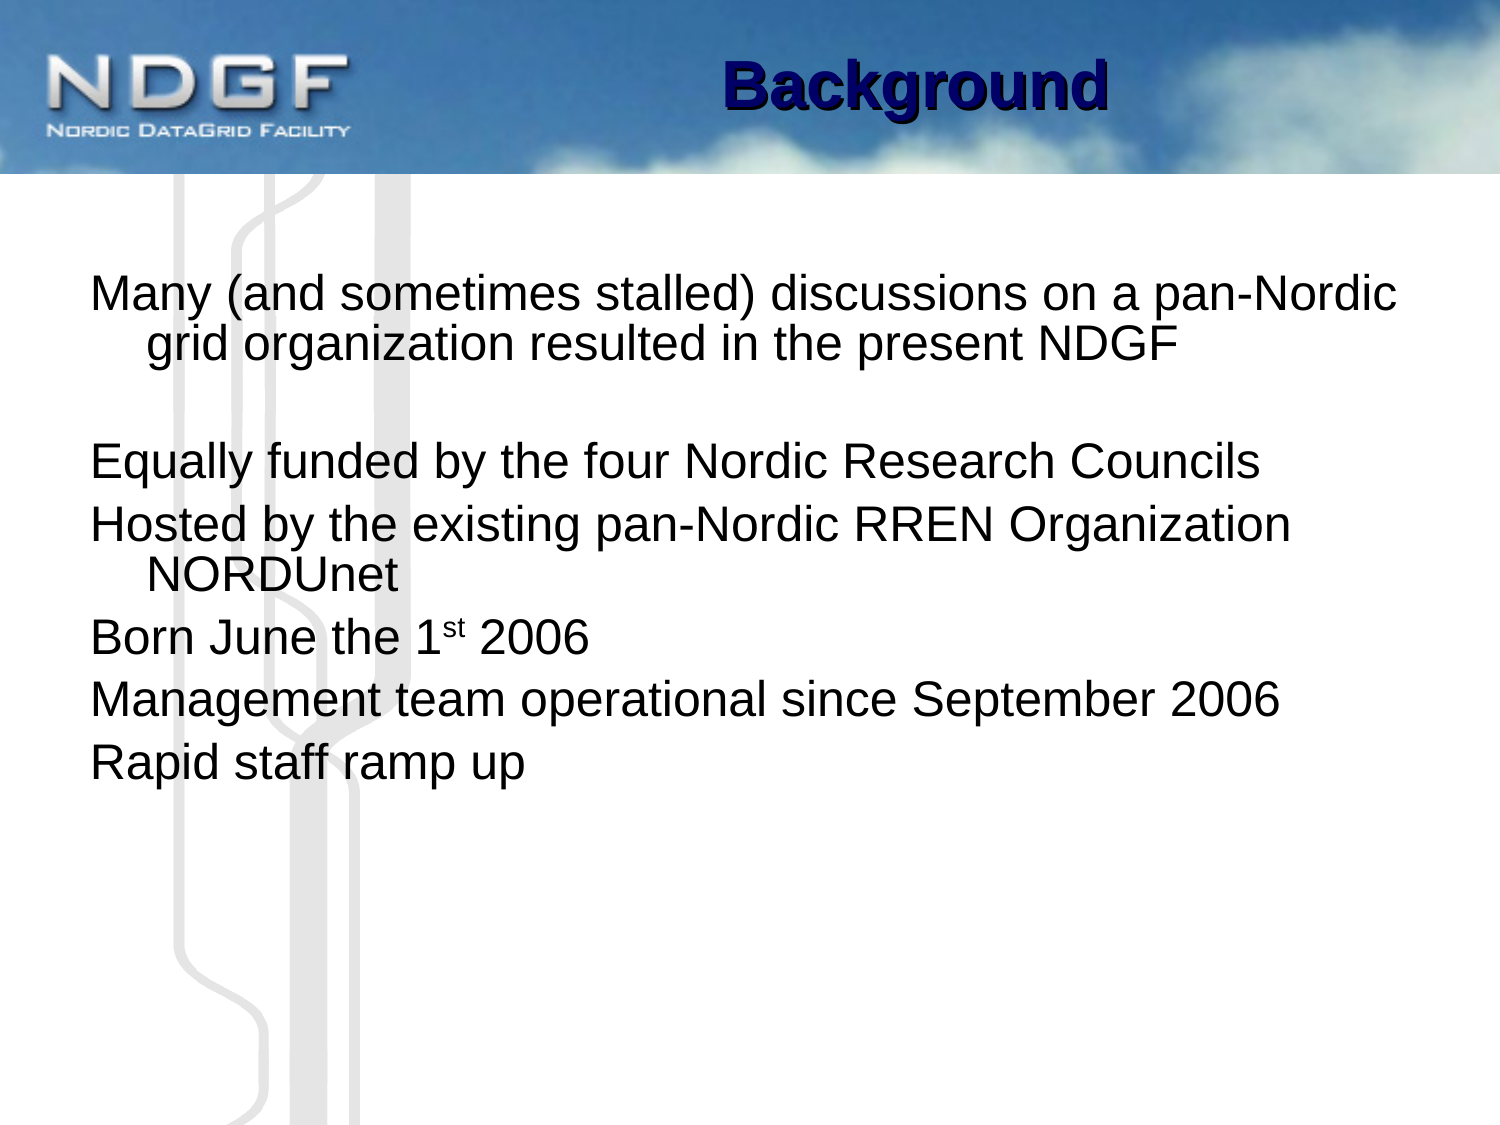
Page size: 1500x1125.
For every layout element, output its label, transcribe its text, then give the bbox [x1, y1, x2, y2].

picture [0, 0, 1500, 1125]
list Many (and sometimes stalled) discussions on a pan-Nordic grid organization resulted in the present NDGF Equally funded by the four Nordic Research Councils Hosted by the existing pan-Nordic RREN Organization NORDUnet Born June the 1st 2006 Management team operational since September 2006 Rapid staff ramp up [75, 262, 1426, 1006]
title Background [372, 19, 1459, 149]
